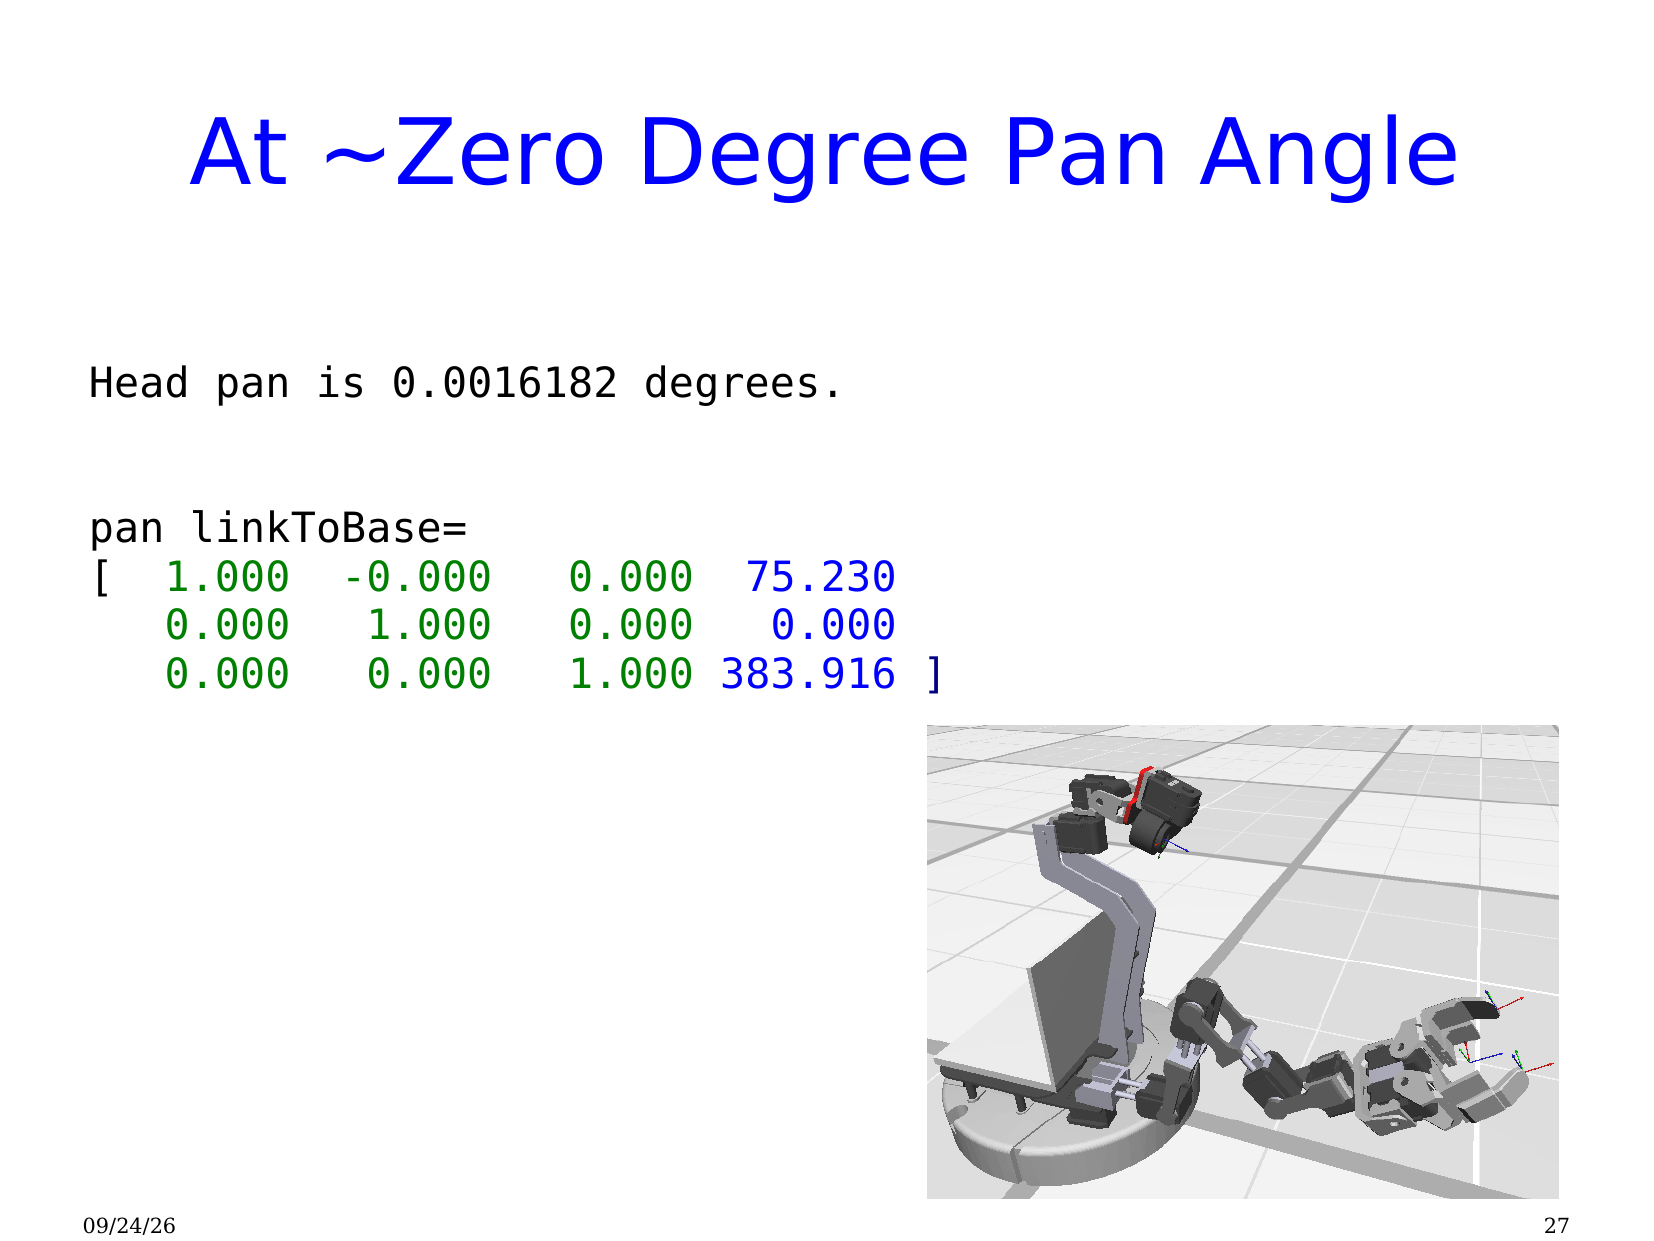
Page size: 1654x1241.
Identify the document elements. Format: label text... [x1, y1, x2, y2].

picture [927, 725, 1559, 1199]
text_box Head pan is 0.0016182 degrees. pan linkToBase= [ 1.000 -0.000 0.000 75.230 0.000 1.000 0.000 0.000 0.000 0.000 1.000 383.916 ] [74, 351, 1374, 1001]
title At ~Zero Degree Pan Angle [82, 49, 1571, 257]
